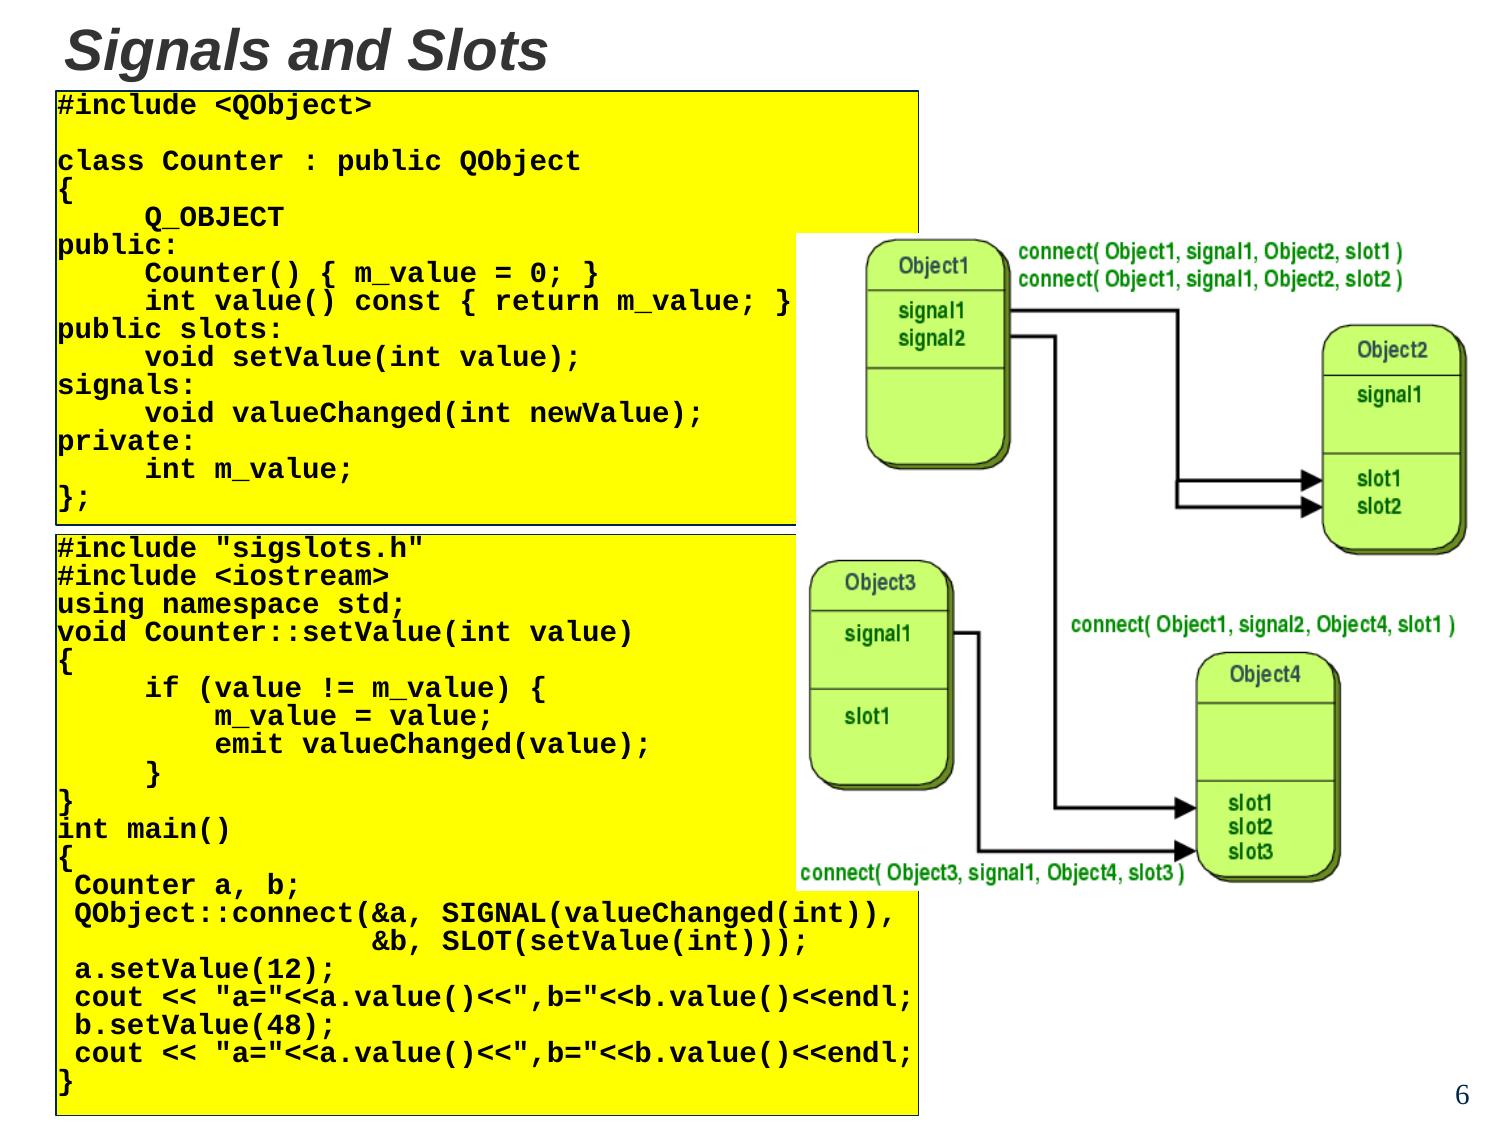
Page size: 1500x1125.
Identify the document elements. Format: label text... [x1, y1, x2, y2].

text_box #include "sigslots.h" #include <iostream> using namespace std; void Counter::setValue(int value) { if (value != m_value) { m_value = value; emit valueChanged(value); } } int main() { Counter a, b; QObject::connect(&a, SIGNAL(valueChanged(int)), &b, SLOT(setValue(int))); a.setValue(12); cout << "a="<<a.value()<<",b="<<b.value()<<endl; b.setValue(48); cout << "a="<<a.value()<<",b="<<b.value()<<endl; } [56, 534, 919, 1116]
text_box #include <QObject> class Counter : public QObject { Q_OBJECT public: Counter() { m_value = 0; } int value() const { return m_value; } public slots: void setValue(int value); signals: void valueChanged(int newValue); private: int m_value; }; [56, 90, 919, 526]
title Signals and Slots [50, 0, 1450, 91]
picture [796, 233, 1474, 891]
